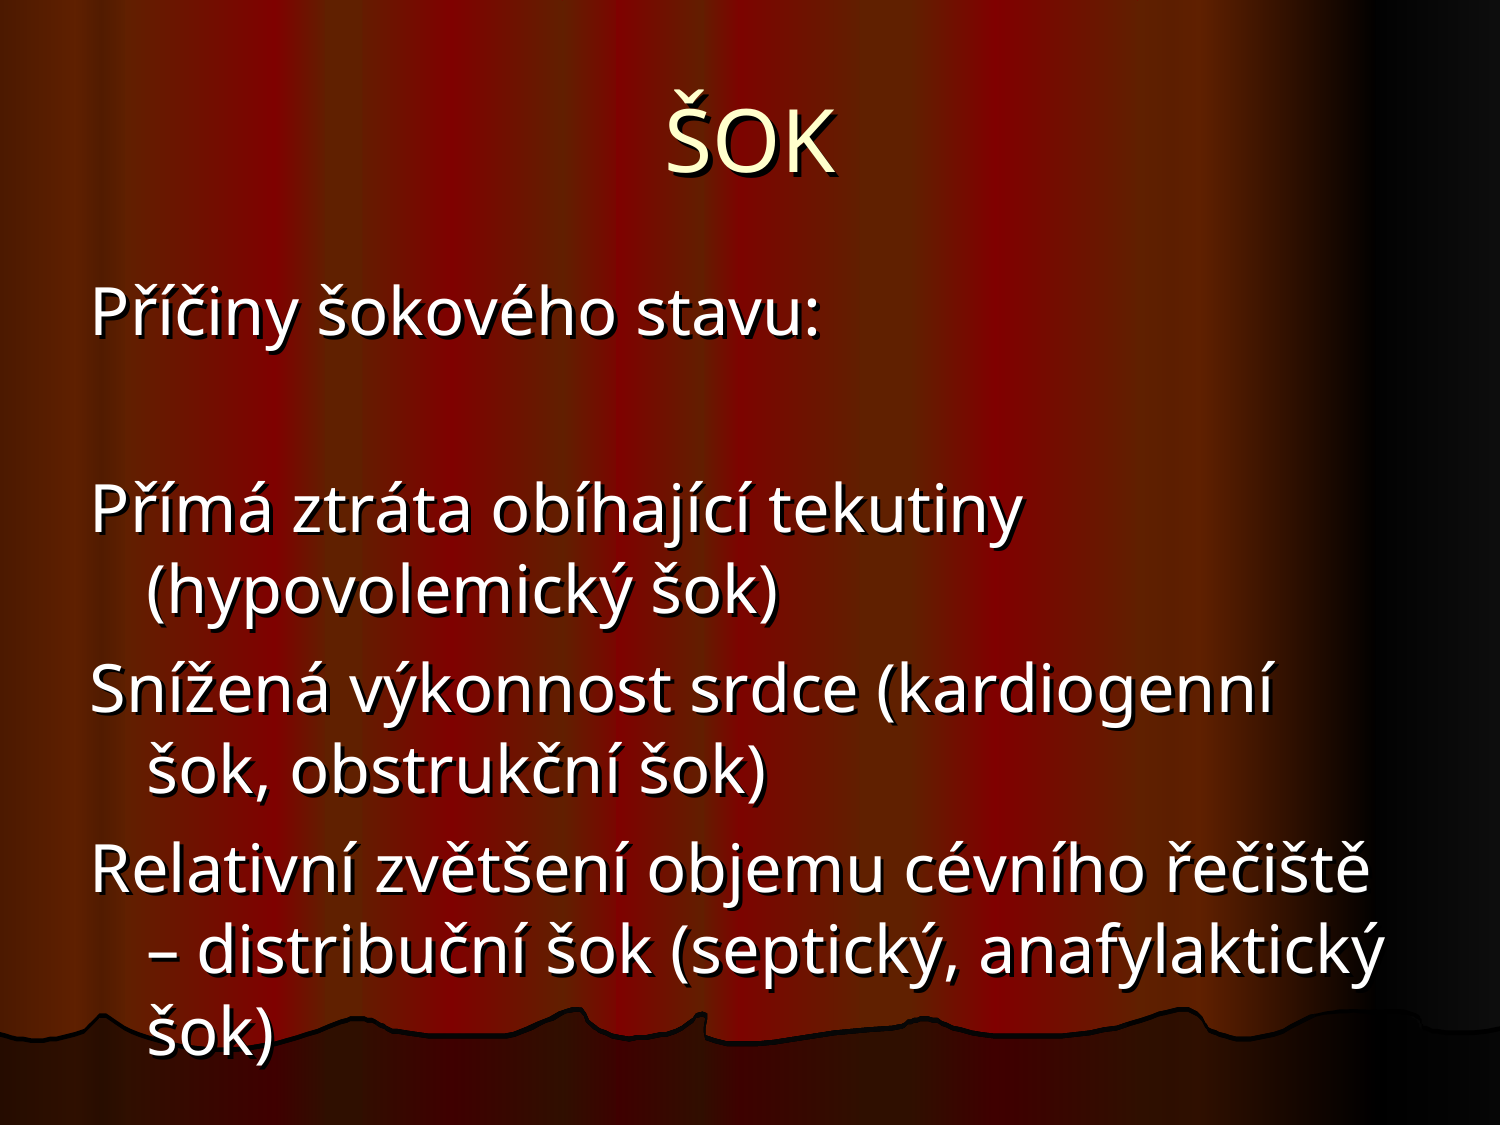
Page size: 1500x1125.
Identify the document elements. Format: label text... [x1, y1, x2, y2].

list Příčiny šokového stavu: Přímá ztráta obíhající tekutiny (hypovolemický šok) Snížená výkonnost srdce (kardiogenní šok, obstrukční šok) Relativní zvětšení objemu cévního řečiště – distribuční šok (septický, anafylaktický šok) [75, 262, 1426, 1081]
title ŠOK [75, 45, 1426, 233]
